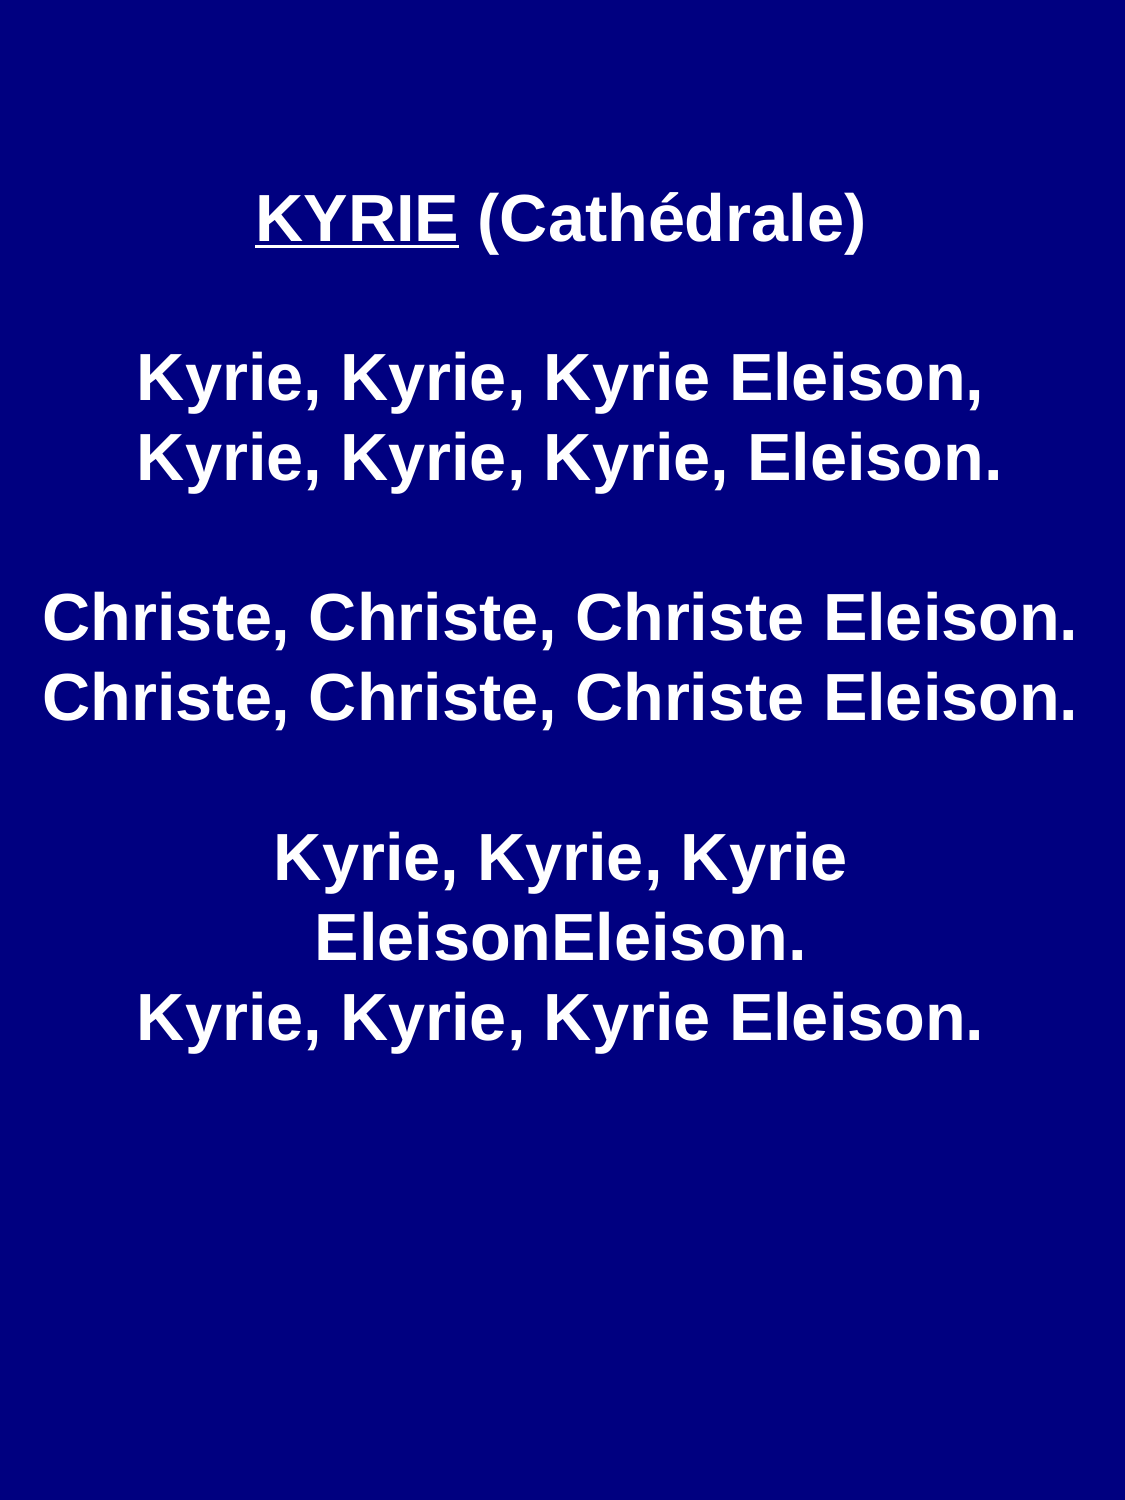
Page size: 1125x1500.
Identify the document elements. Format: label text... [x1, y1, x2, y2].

text_box KYRIE (Cathédrale) Kyrie, Kyrie, Kyrie Eleison, Kyrie, Kyrie, Kyrie, Eleison. Christe, Christe, Christe Eleison. Christe, Christe, Christe Eleison. Kyrie, Kyrie, Kyrie EleisonEleison. Kyrie, Kyrie, Kyrie Eleison. [23, 31, 1099, 1205]
